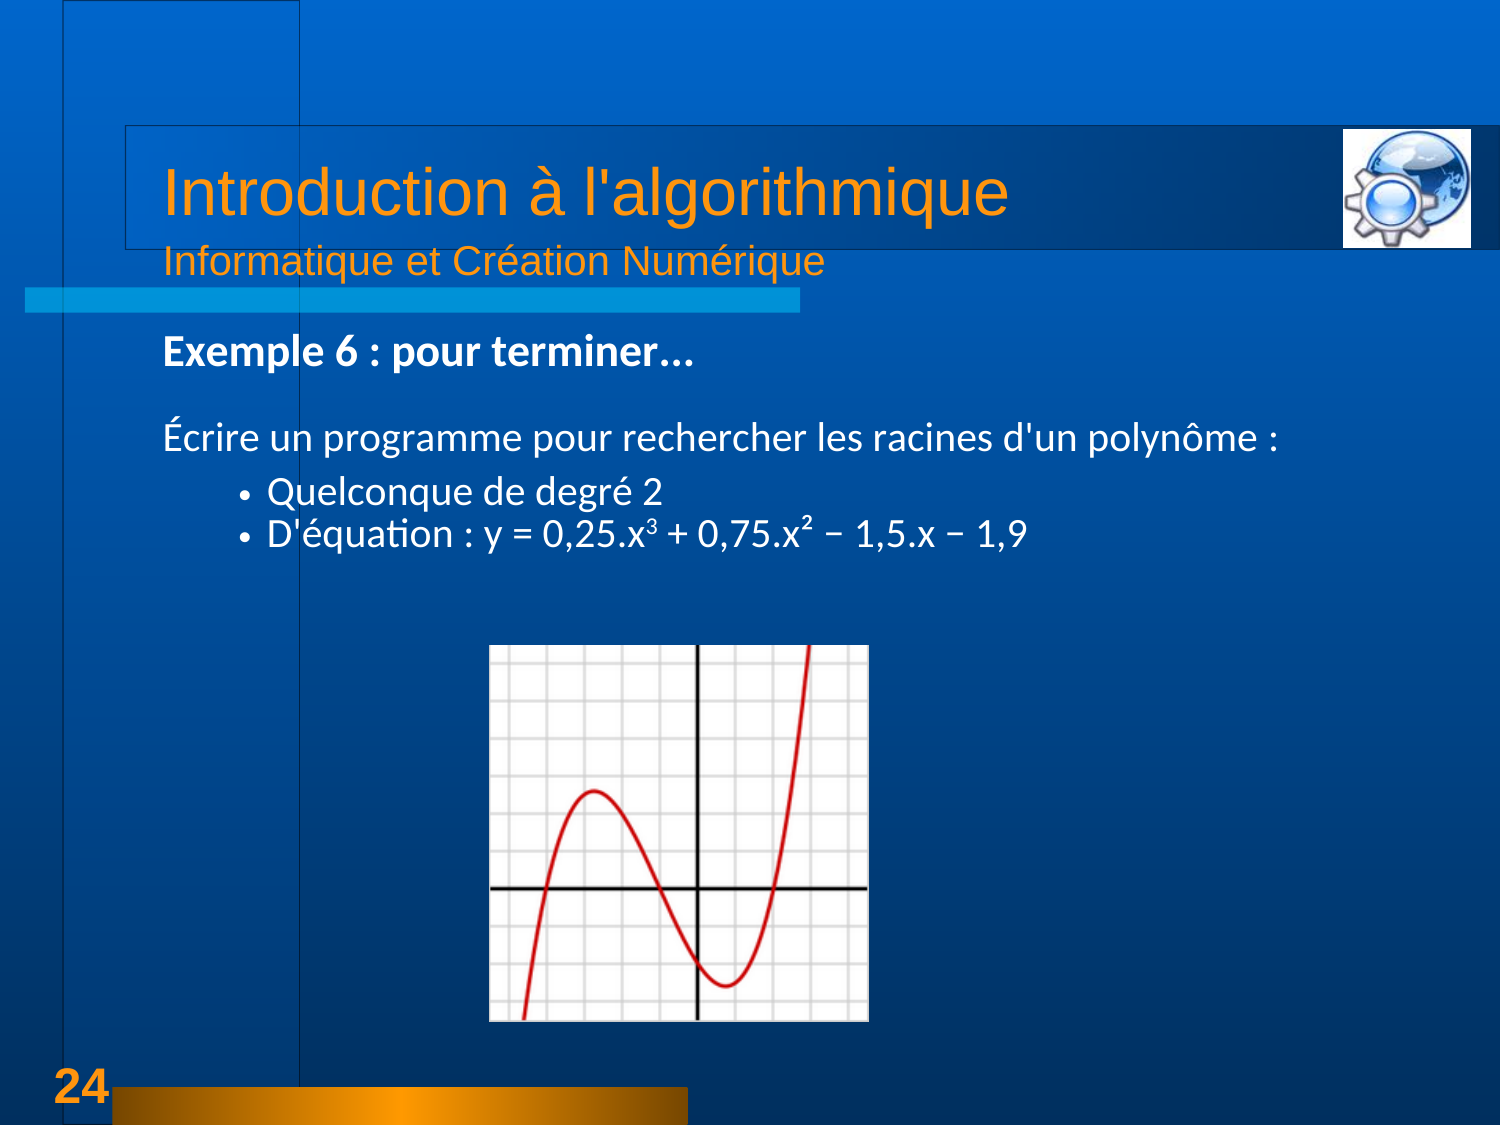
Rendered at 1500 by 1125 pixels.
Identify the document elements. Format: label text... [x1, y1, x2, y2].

text_box Exemple 6 : pour terminer... Écrire un programme pour rechercher les racines d'un polynôme : Quelconque de degré 2 D'équation : y = 0,25.x3 + 0,75.x² − 1,5.x − 1,9 [147, 324, 1418, 957]
picture [489, 645, 869, 1022]
picture [1343, 129, 1471, 248]
